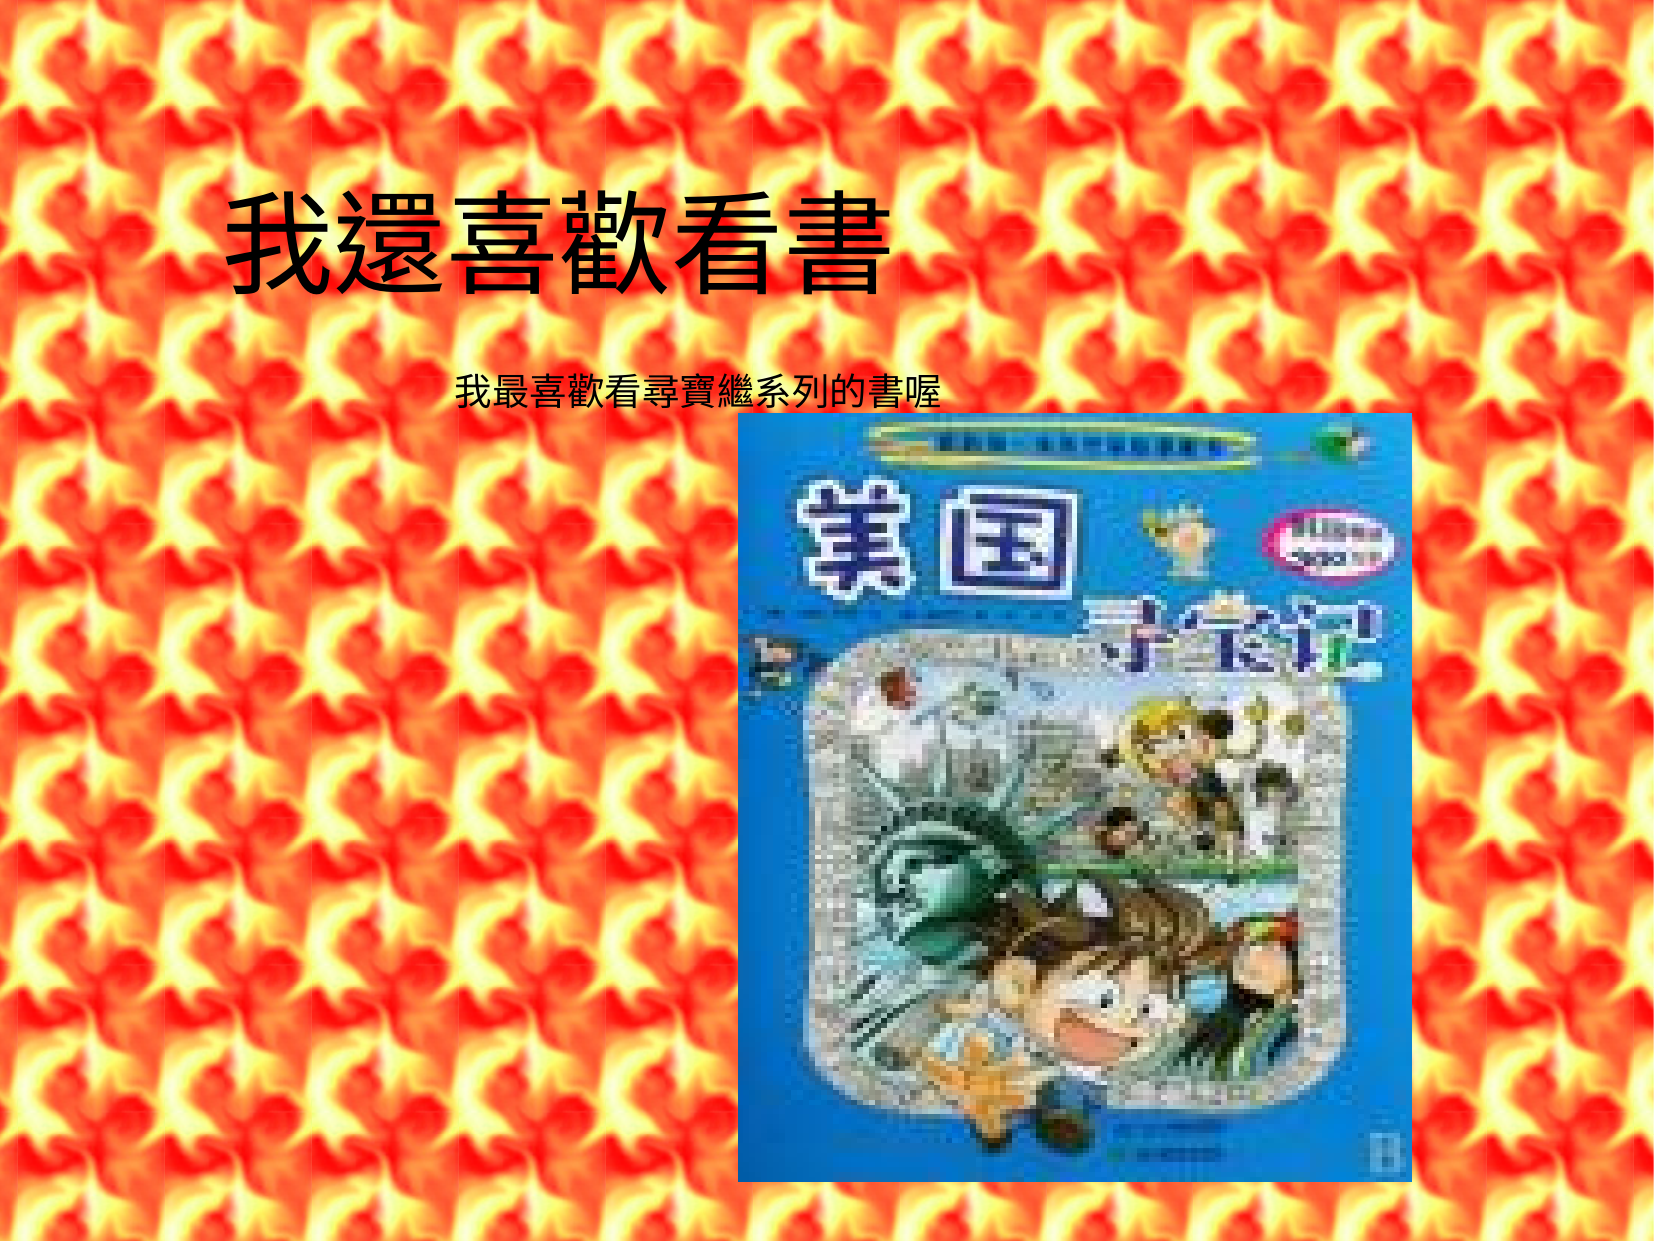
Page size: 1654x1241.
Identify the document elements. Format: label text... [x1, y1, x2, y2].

picture [0, 0, 1654, 1241]
text_box 我最喜歡看尋寶繼系列的書喔 [439, 354, 957, 415]
text_box 我還喜歡看書 [206, 147, 1418, 433]
